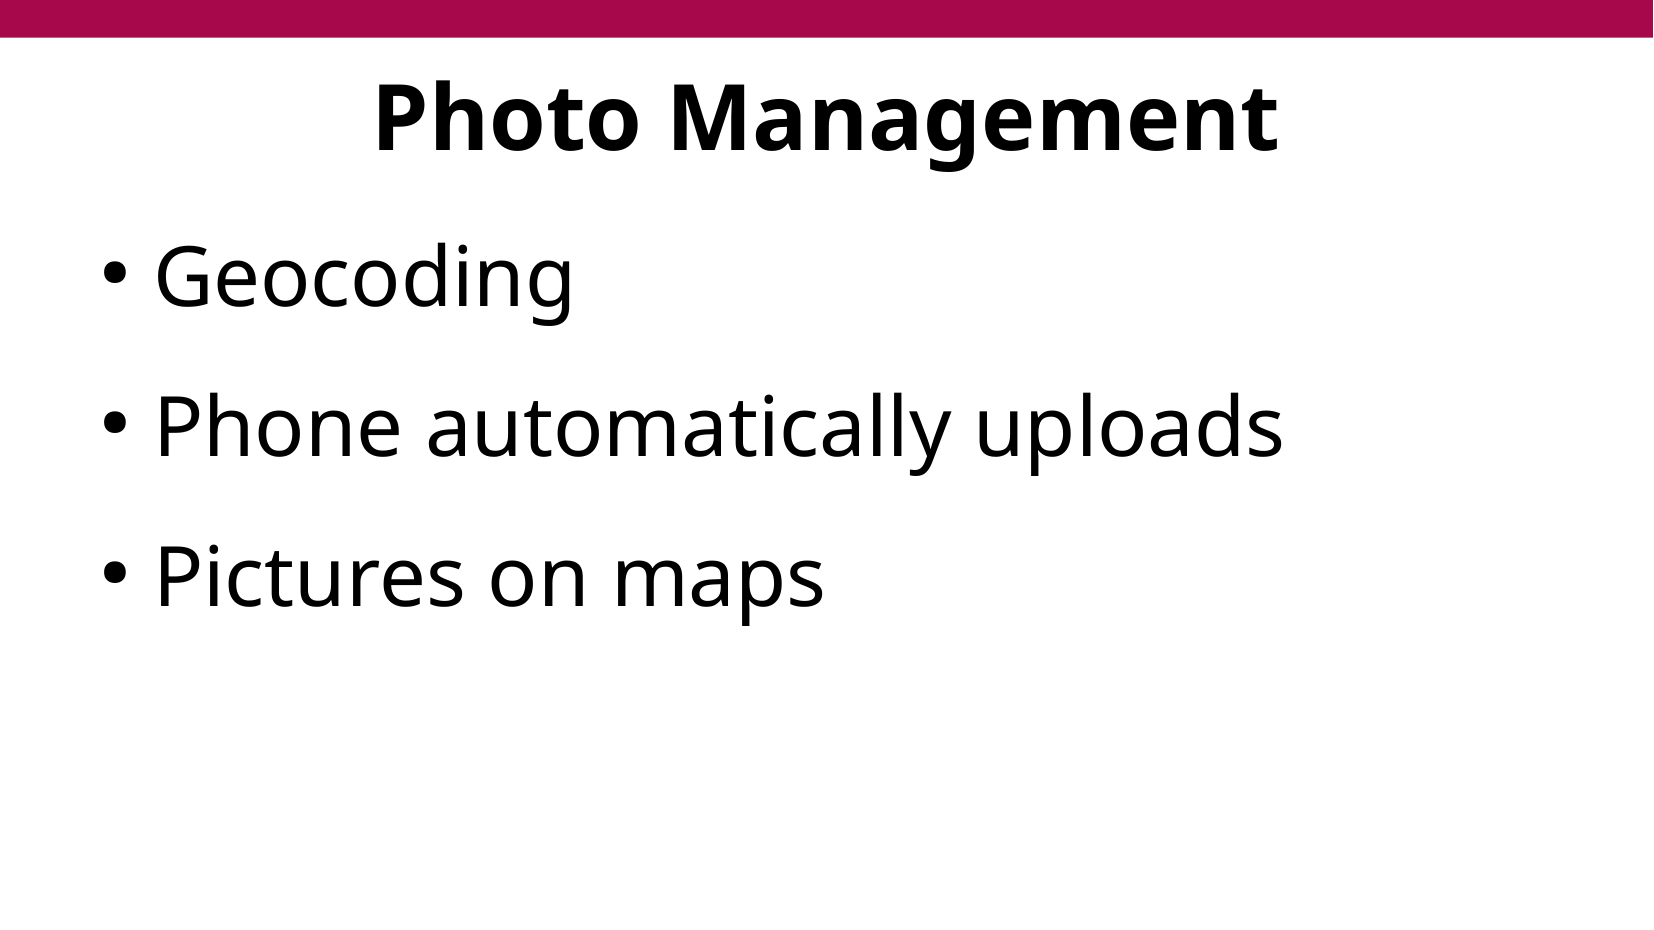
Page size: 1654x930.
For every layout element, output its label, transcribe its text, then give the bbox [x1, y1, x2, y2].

title Photo Management [82, 36, 1571, 193]
list Geocoding Phone automatically uploads Pictures on maps [82, 217, 1571, 757]
